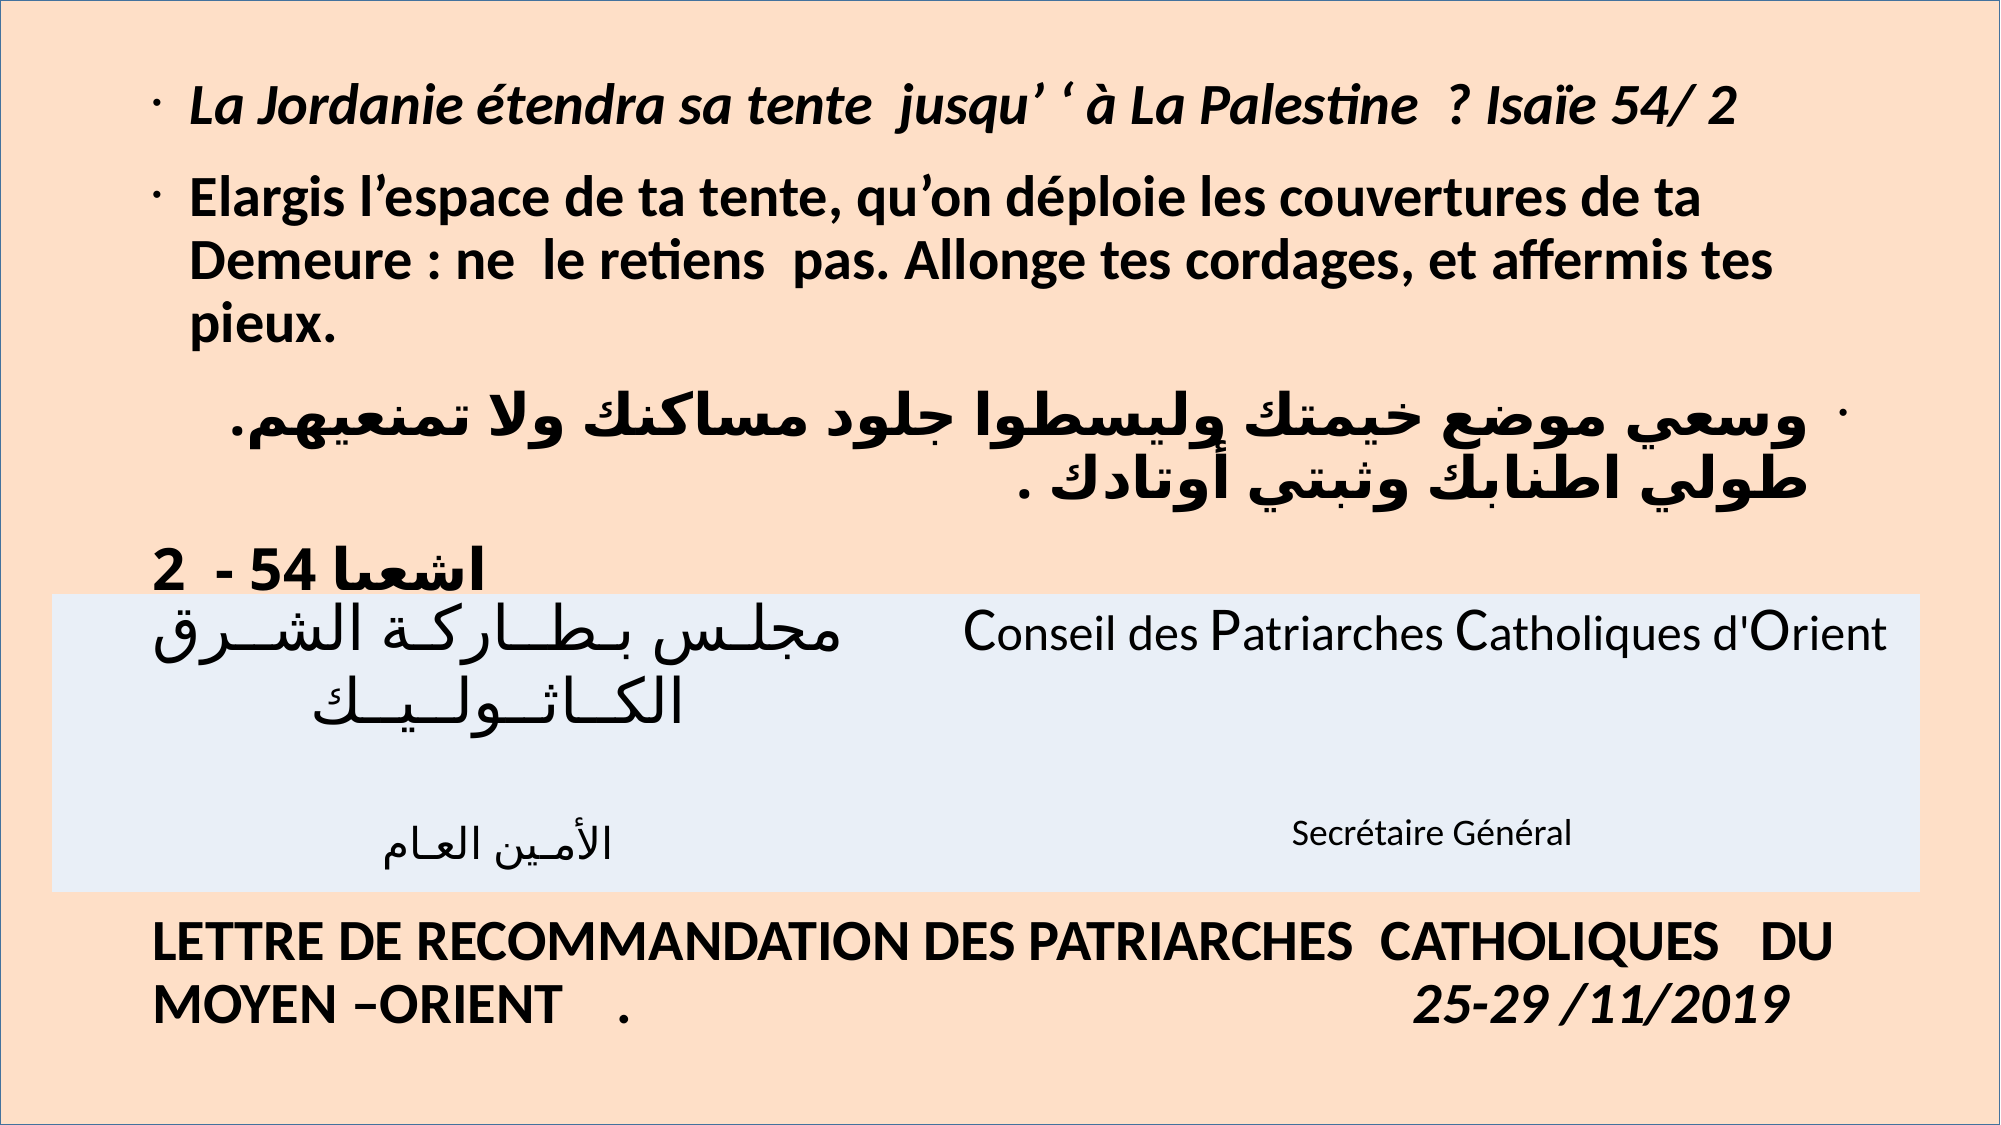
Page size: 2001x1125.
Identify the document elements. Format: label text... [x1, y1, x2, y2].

table_header Conseil des Patriarches Catholiques d'Orient [945, 594, 1920, 812]
table_cell Secrétaire Général [945, 812, 1920, 892]
list La Jordanie étendra sa tente jusqu’ ‘ à La Palestine ? Isaïe 54/ 2 Elargis l’espace de ta tente, qu’on déploie les couvertures de ta Demeure : ne le retiens pas. Allonge tes cordages, et affermis tes pieux. وسعي موضع خيمتك وليسطوا جلود مساكنك ولا تمنعيهم. طولي اطنابك وثبتي أوتادك . اشعيا 54 - 2 LETTRE DE RECOMMANDATION DES PATRIARCHES CATHOLIQUES DU MOYEN –ORIENT . 25-29 /11/2019 [137, 66, 1863, 594]
list La Jordanie étendra sa tente jusqu’ ‘ à La Palestine ? Isaïe 54/ 2 Elargis l’espace de ta tente, qu’on déploie les couvertures de ta Demeure : ne le retiens pas. Allonge tes cordages, et affermis tes pieux. وسعي موضع خيمتك وليسطوا جلود مساكنك ولا تمنعيهم. طولي اطنابك وثبتي أوتادك . اشعيا 54 - 2 LETTRE DE RECOMMANDATION DES PATRIARCHES CATHOLIQUES DU MOYEN –ORIENT . 25-29 /11/2019 [137, 892, 1863, 1014]
table_cell الأمـين العـام [52, 812, 945, 892]
text_box [0, 0, 2000, 1125]
table_header مجلـس بـطــاركـة الشــرق الكــاثــولــيــك [52, 594, 945, 812]
